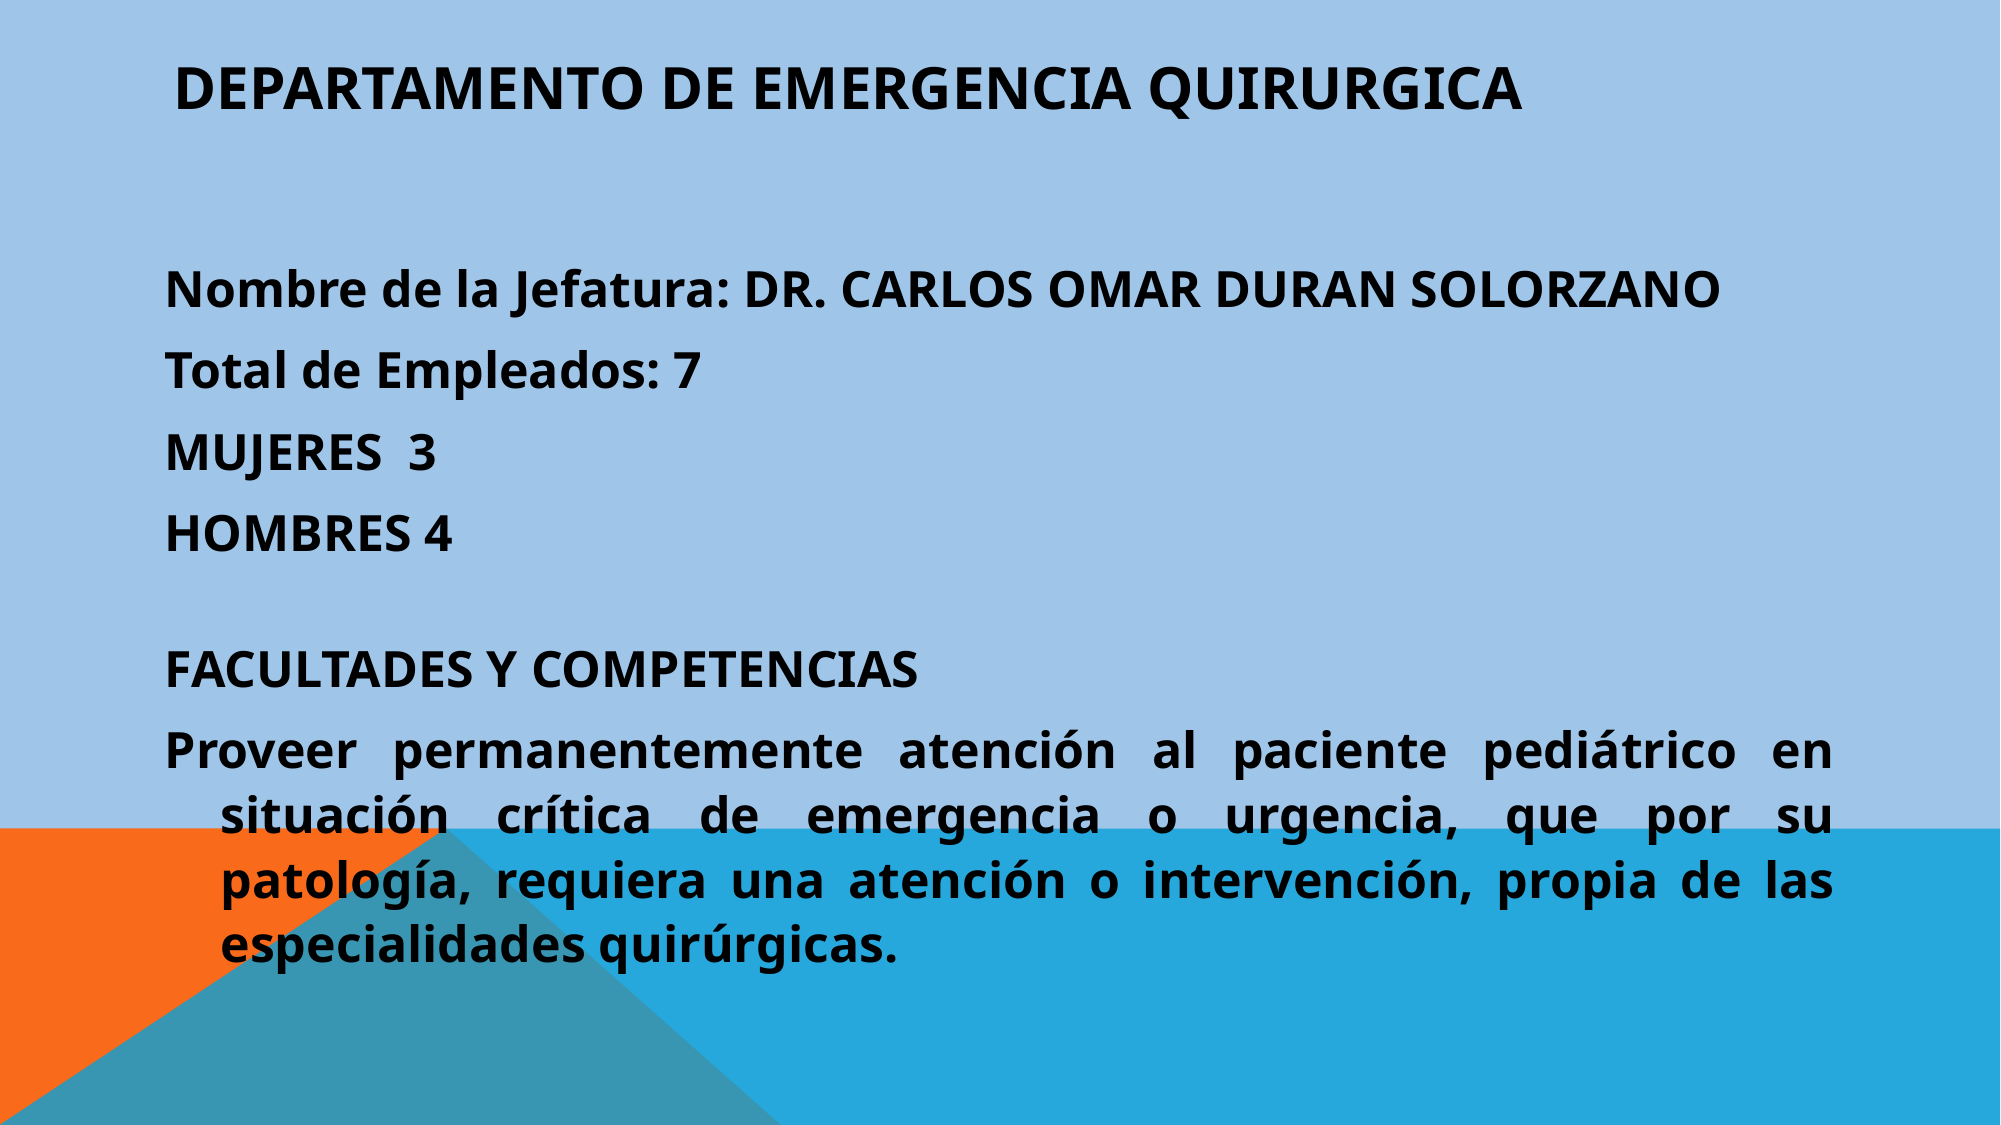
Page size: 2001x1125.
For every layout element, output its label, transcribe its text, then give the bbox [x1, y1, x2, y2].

text_box DEPARTAMENTO DE EMERGENCIA QUIRURGICA [159, 43, 1860, 213]
text_box Nombre de la Jefatura: DR. CARLOS OMAR DURAN SOLORZANO Total de Empleados: 7 MUJERES 3 HOMBRES 4 FACULTADES Y COMPETENCIAS Proveer permanentemente atención al paciente pediátrico en situación crítica de emergencia o urgencia, que por su patología, requiera una atención o intervención, propia de las especialidades quirúrgicas. [149, 244, 1850, 956]
